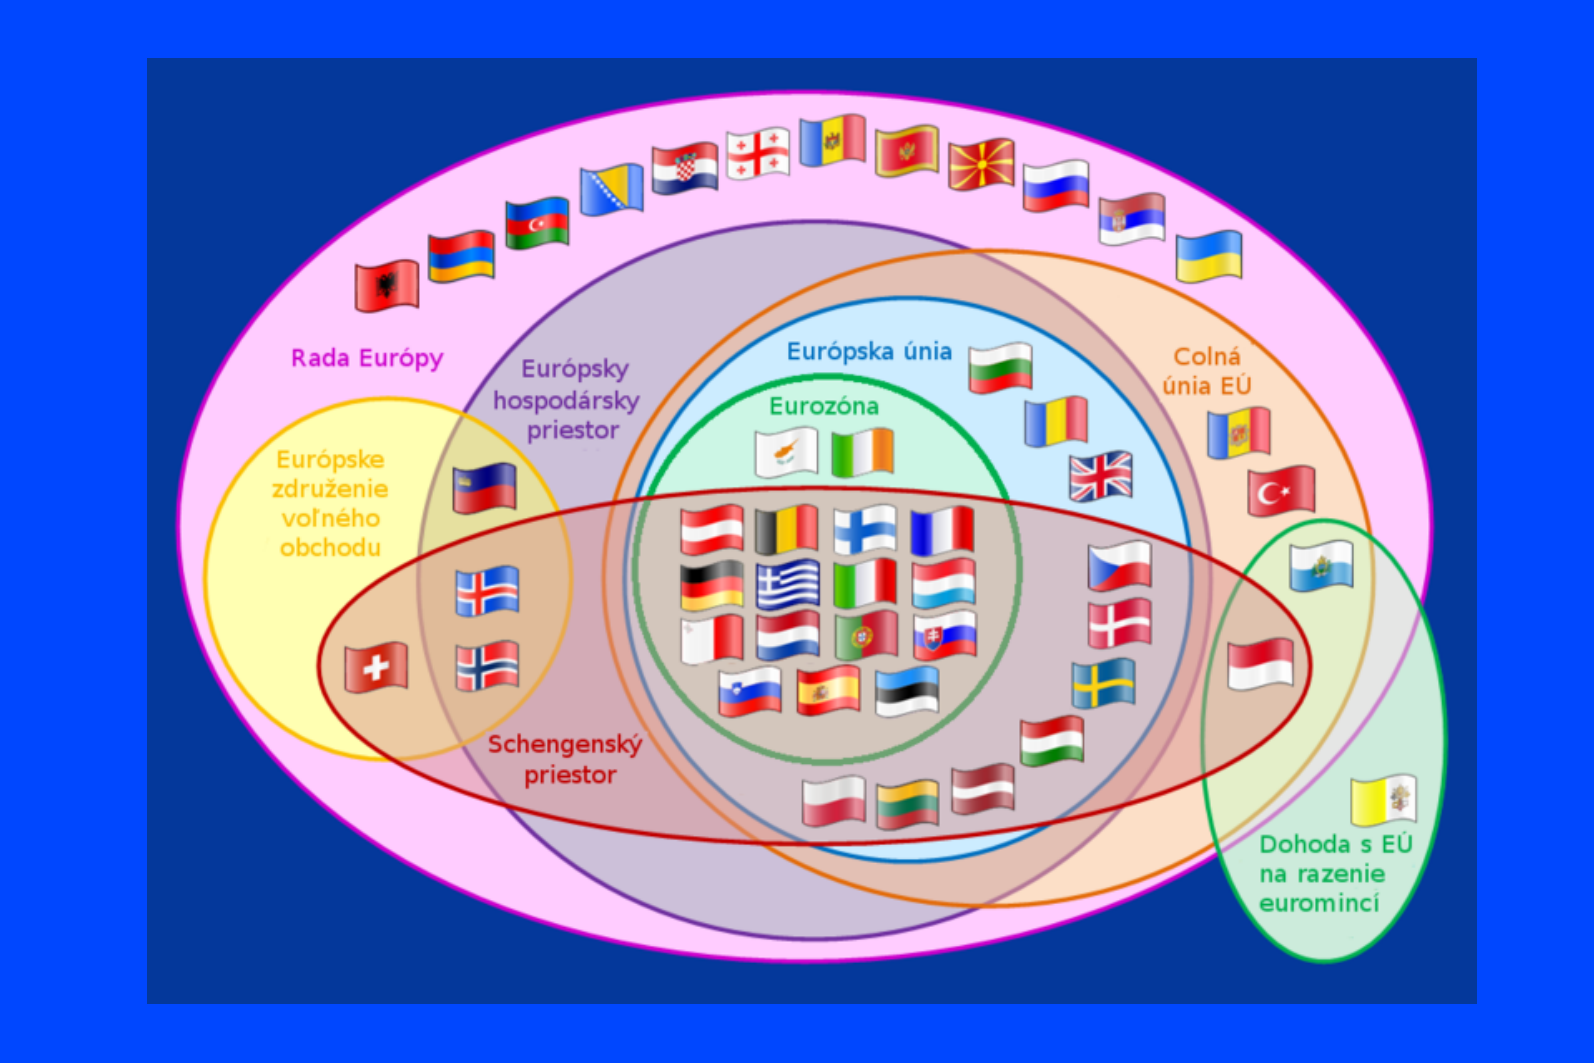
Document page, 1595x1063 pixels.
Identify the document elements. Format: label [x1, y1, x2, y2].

picture [147, 58, 1477, 1004]
